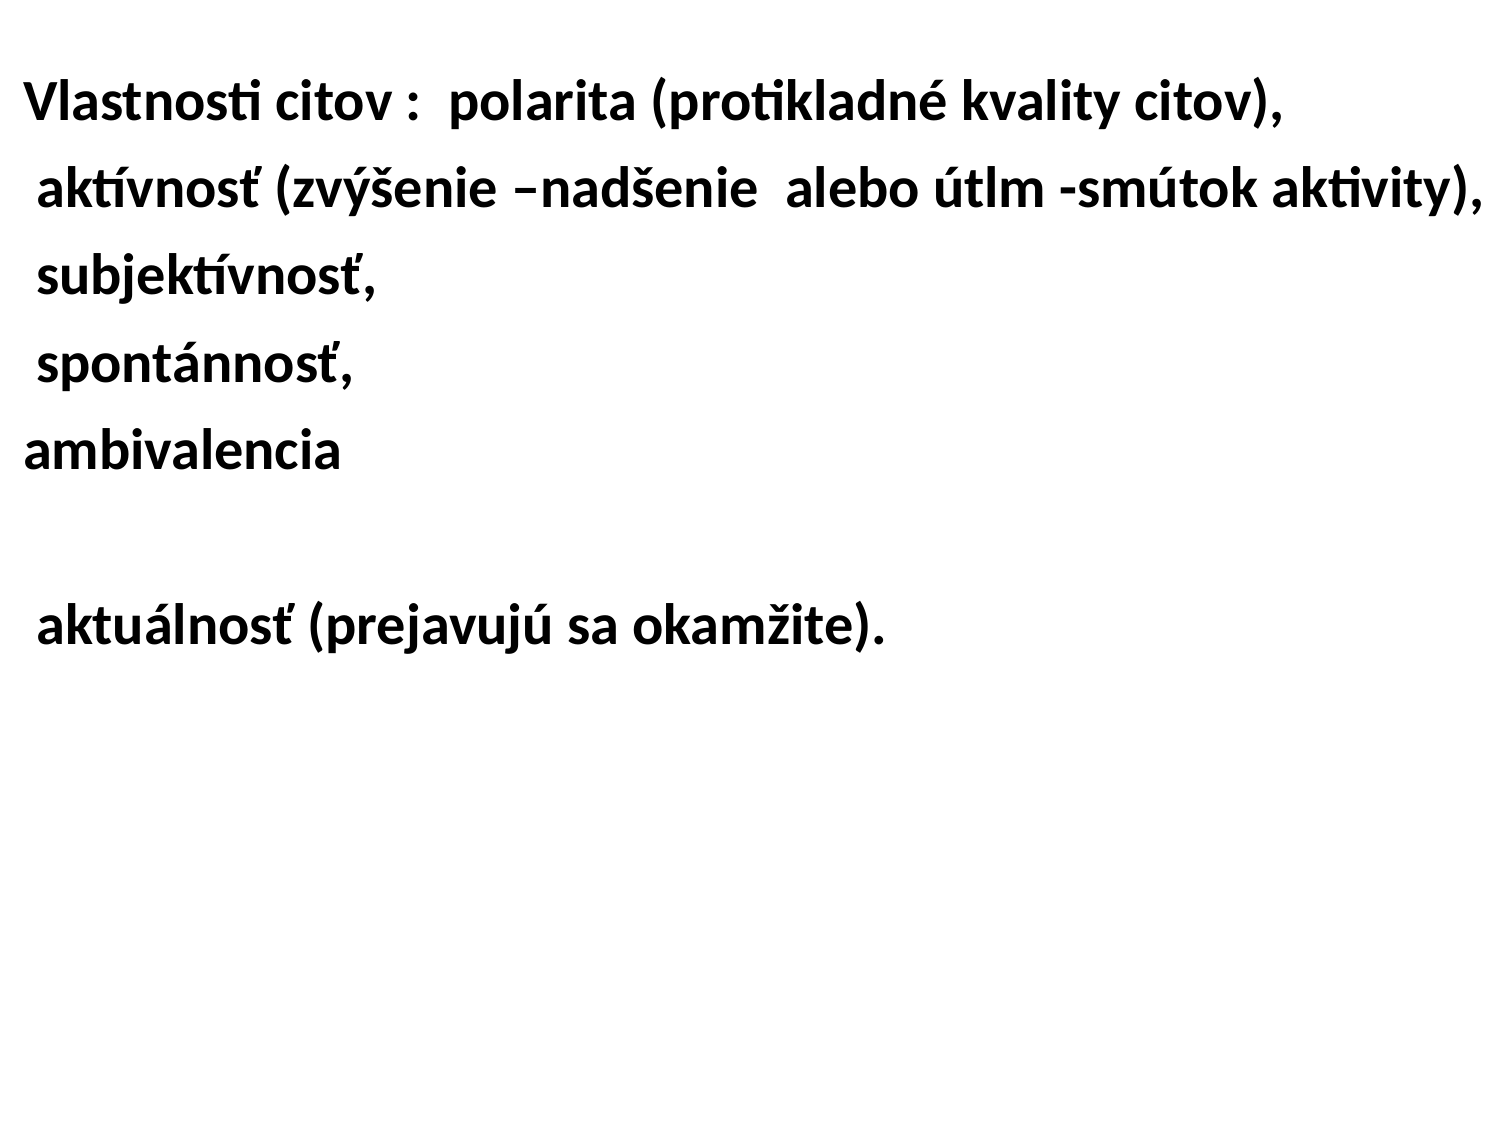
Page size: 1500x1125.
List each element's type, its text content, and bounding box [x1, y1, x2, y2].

text_box Vlastnosti citov : polarita (protikladné kvality citov), aktívnosť (zvýšenie –nadšenie alebo útlm -smútok aktivity), subjektívnosť, spontánnosť, ambivalencia aktuálnosť (prejavujú sa okamžite). [8, 39, 1500, 981]
